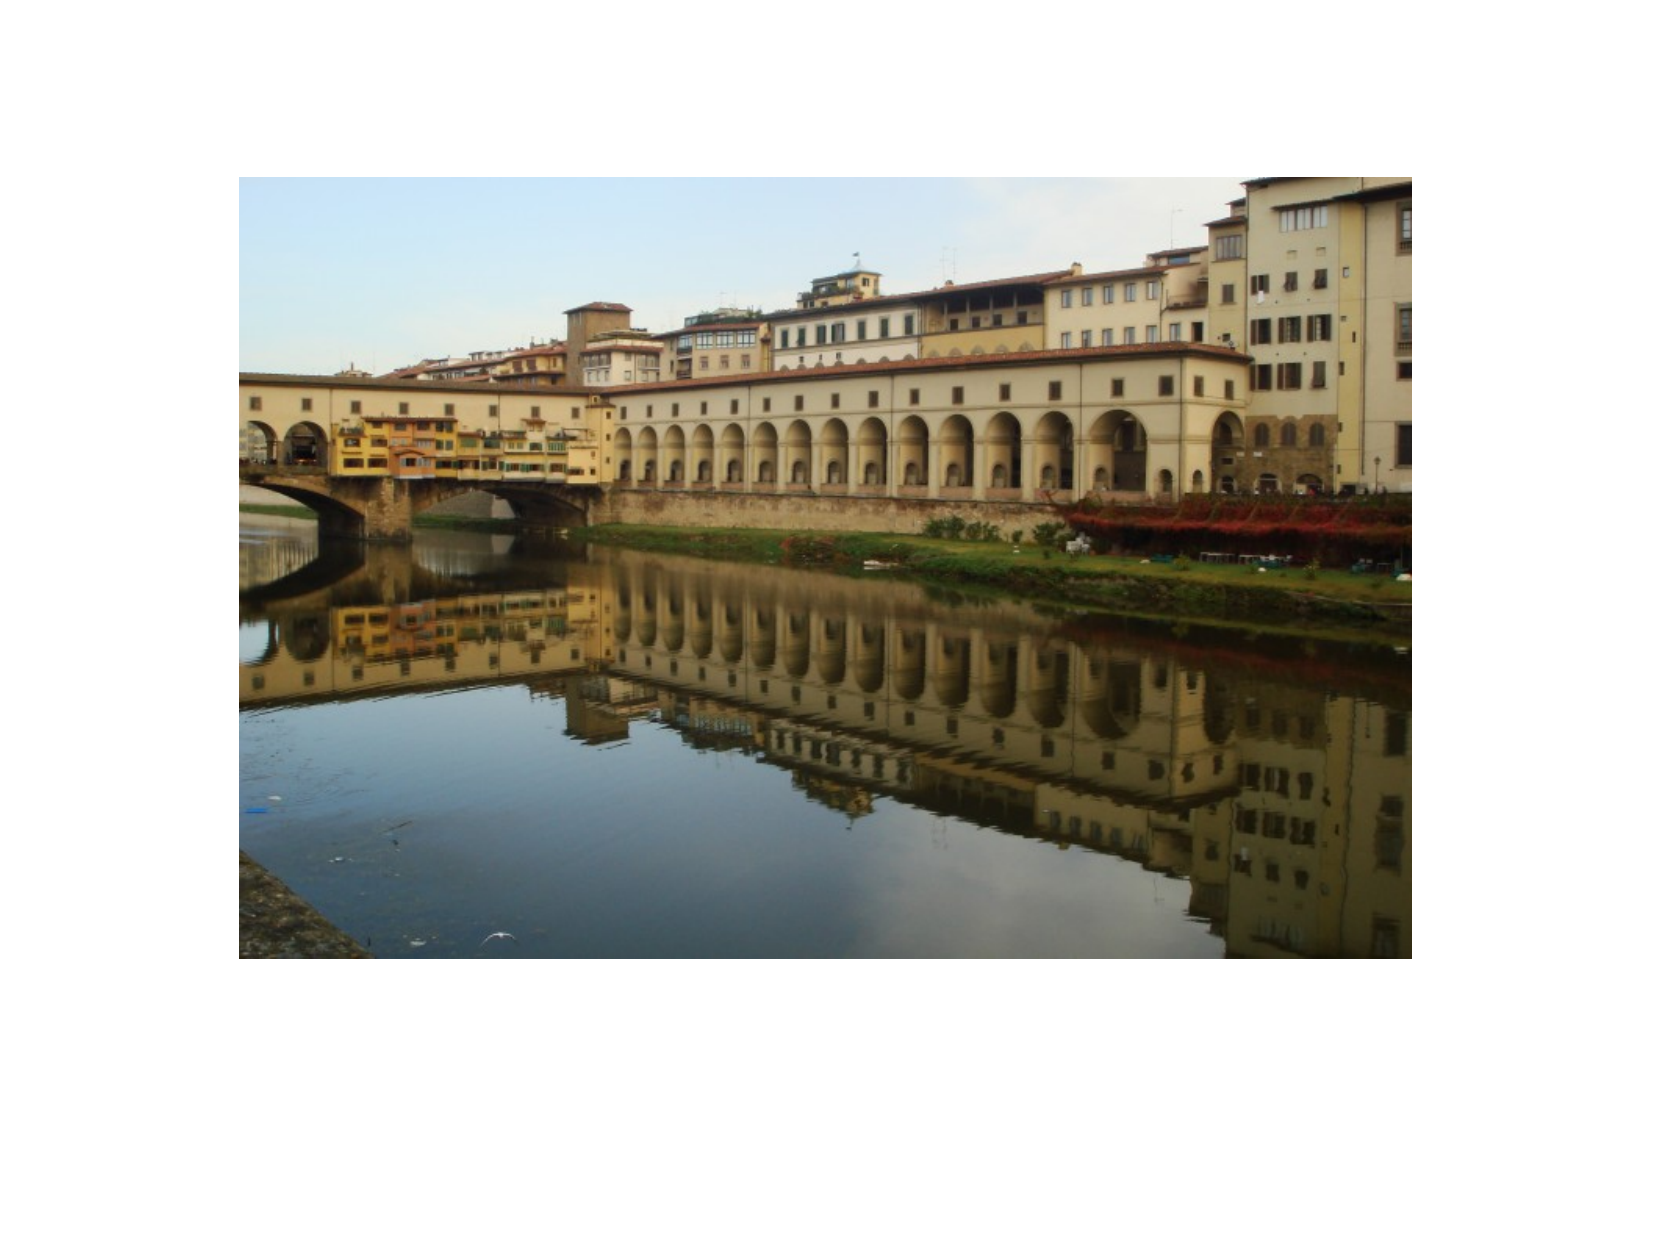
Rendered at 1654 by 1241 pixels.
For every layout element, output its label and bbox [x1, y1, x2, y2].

picture [239, 177, 1412, 959]
